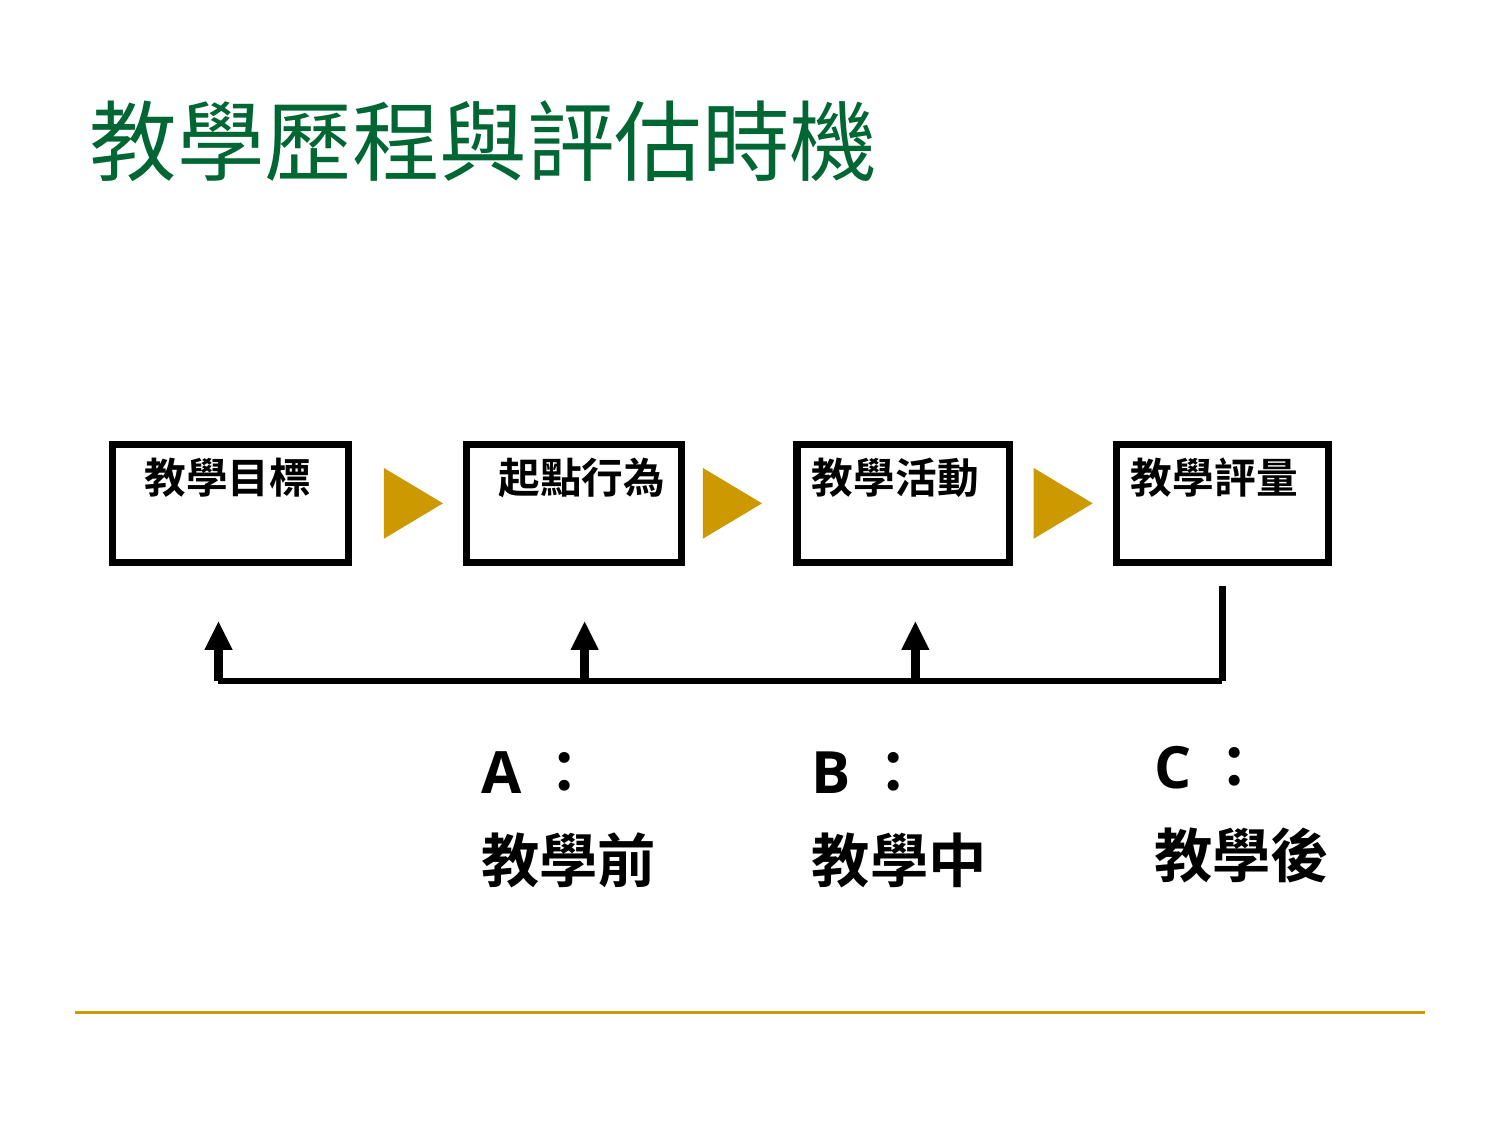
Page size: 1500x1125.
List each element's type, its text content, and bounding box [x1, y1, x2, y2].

text_box 教學評量 [1116, 444, 1329, 563]
text_box A： 教學前 [466, 727, 715, 919]
text_box C： 教學後 [1139, 722, 1388, 914]
title 教學歷程與評估時機 [75, 45, 1425, 233]
text_box 教學活動 [797, 444, 1010, 563]
text_box [1033, 467, 1093, 539]
text_box B： 教學中 [797, 727, 1046, 919]
text_box 教學目標 [112, 444, 349, 563]
text_box [702, 467, 762, 539]
text_box [383, 467, 443, 539]
text_box 起點行為 [466, 444, 682, 563]
